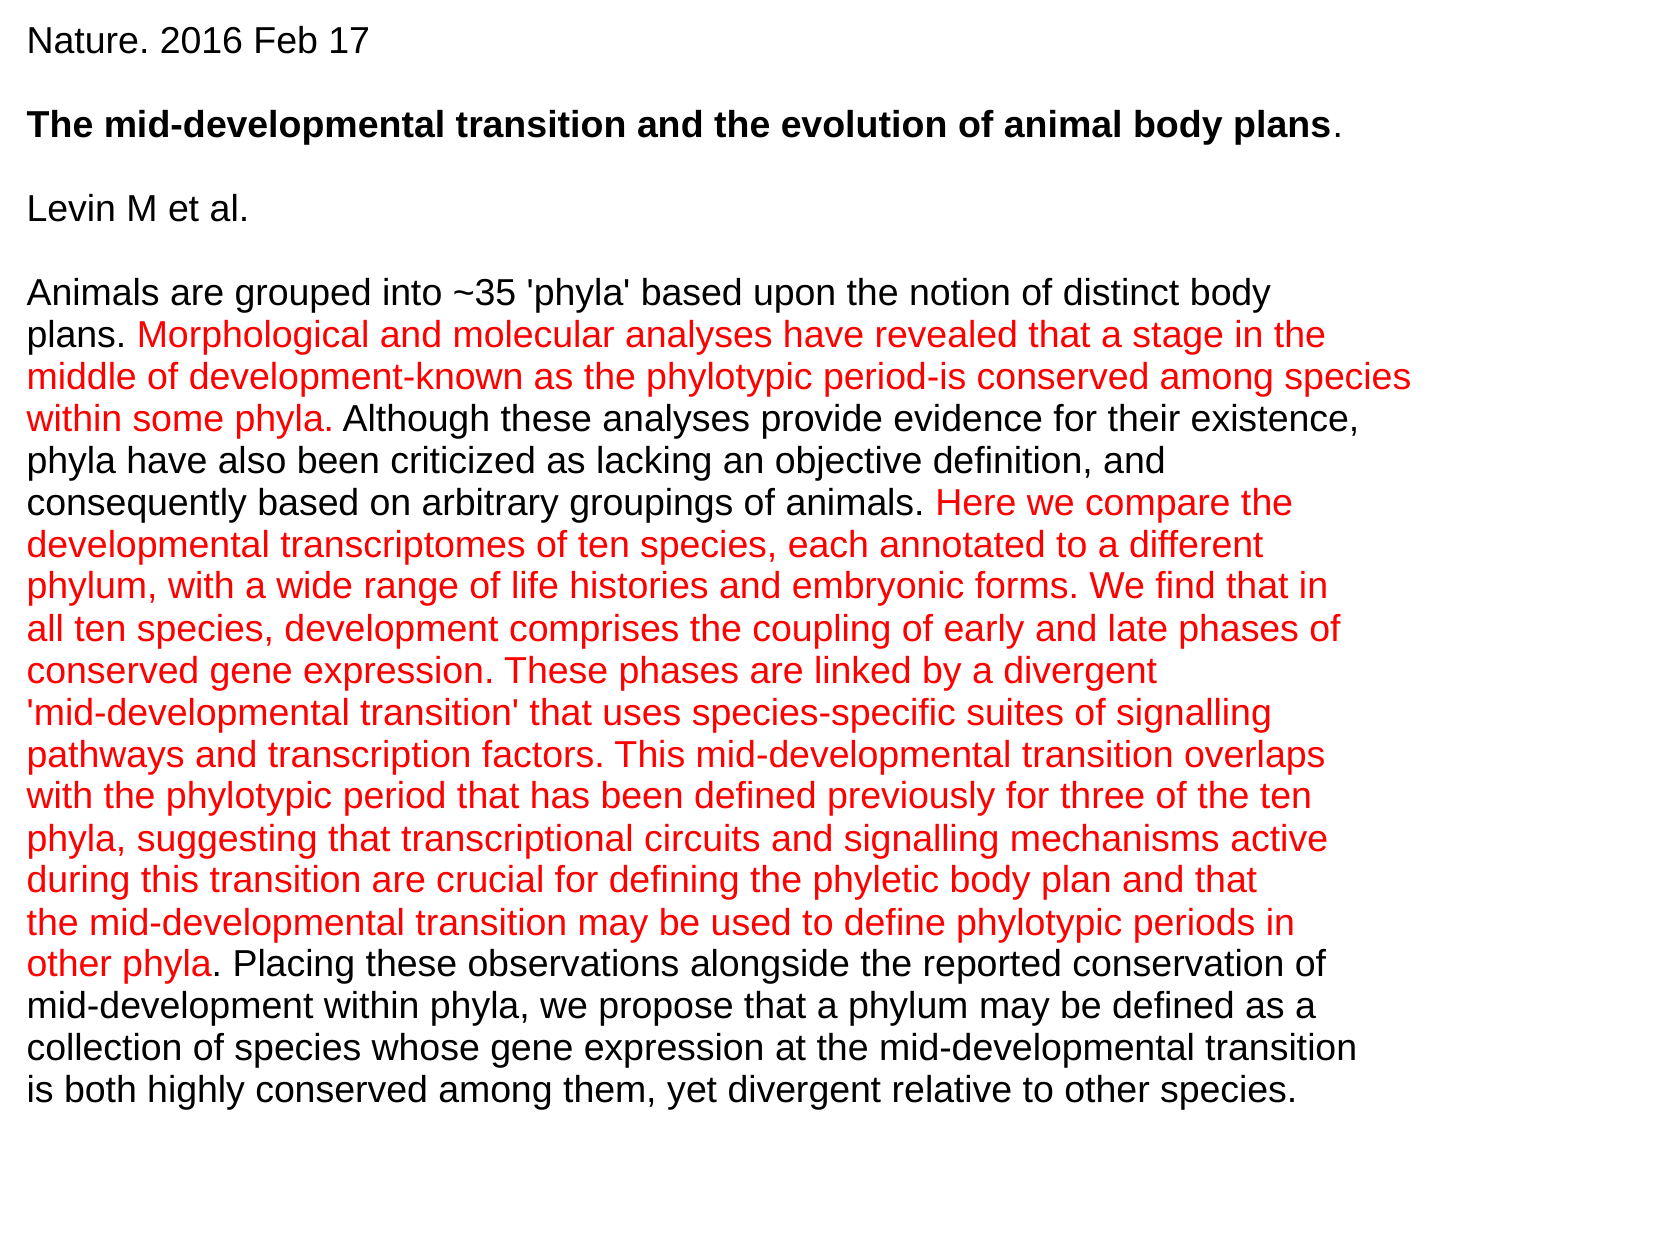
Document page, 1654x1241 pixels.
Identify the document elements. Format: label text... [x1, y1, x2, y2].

text_box Nature. 2016 Feb 17 The mid-developmental transition and the evolution of animal body plans. Levin M et al. Animals are grouped into ~35 'phyla' based upon the notion of distinct body plans. Morphological and molecular analyses have revealed that a stage in the middle of development-known as the phylotypic period-is conserved among species within some phyla. Although these analyses provide evidence for their existence, phyla have also been criticized as lacking an objective definition, and consequently based on arbitrary groupings of animals. Here we compare the developmental transcriptomes of ten species, each annotated to a different phylum, with a wide range of life histories and embryonic forms. We find that in all ten species, development comprises the coupling of early and late phases of conserved gene expression. These phases are linked by a divergent 'mid-developmental transition' that uses species-specific suites of signalling pathways and transcription factors. This mid-developmental transition overlaps with the phylotypic period that has been defined previously for three of the ten phyla, suggesting that transcriptional circuits and signalling mechanisms active during this transition are crucial for defining the phyletic body plan and that the mid-developmental transition may be used to define phylotypic periods in other phyla. Placing these observations alongside the reported conservation of mid-development within phyla, we propose that a phylum may be defined as a collection of species whose gene expression at the mid-developmental transition is both highly conserved among them, yet divergent relative to other species. [11, 11, 1434, 1241]
